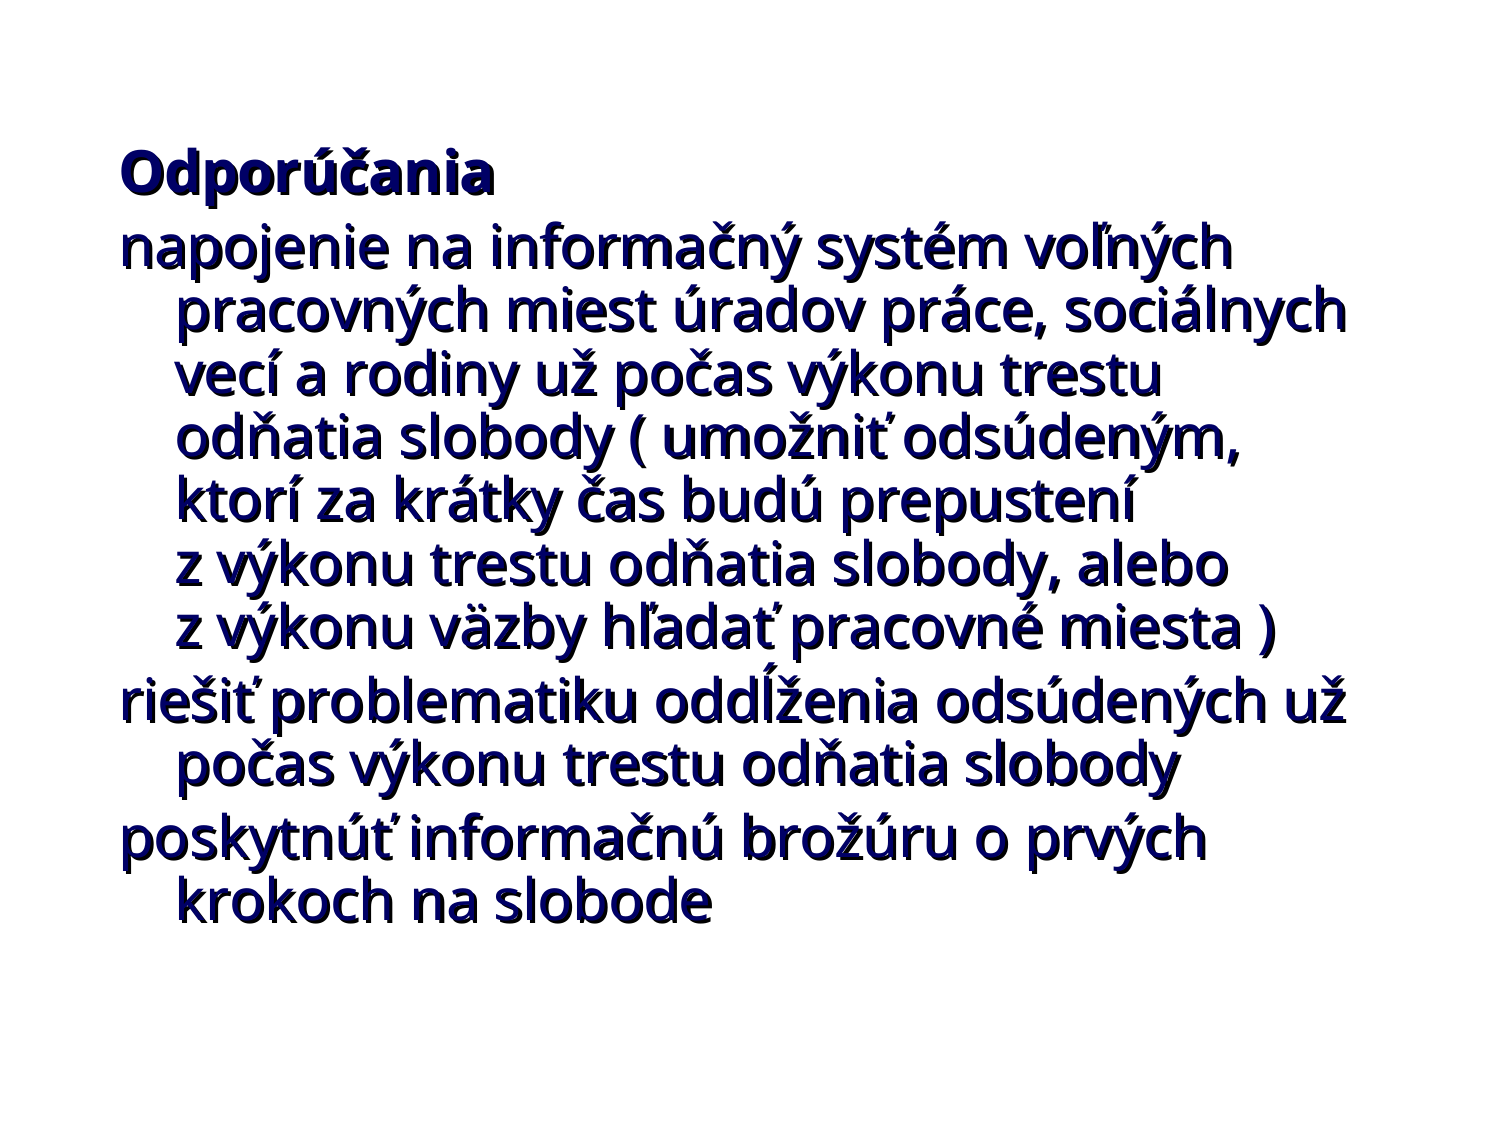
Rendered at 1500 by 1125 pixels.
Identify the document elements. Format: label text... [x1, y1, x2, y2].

list Odporúčania napojenie na informačný systém voľných pracovných miest úradov práce, sociálnych vecí a rodiny už počas výkonu trestu odňatia slobody ( umožniť odsúdeným, ktorí za krátky čas budú prepustení z výkonu trestu odňatia slobody, alebo z výkonu väzby hľadať pracovné miesta ) riešiť problematiku oddĺženia odsúdených už počas výkonu trestu odňatia slobody poskytnúť informačnú brožúru o prvých krokoch na slobode [118, 141, 1356, 1004]
